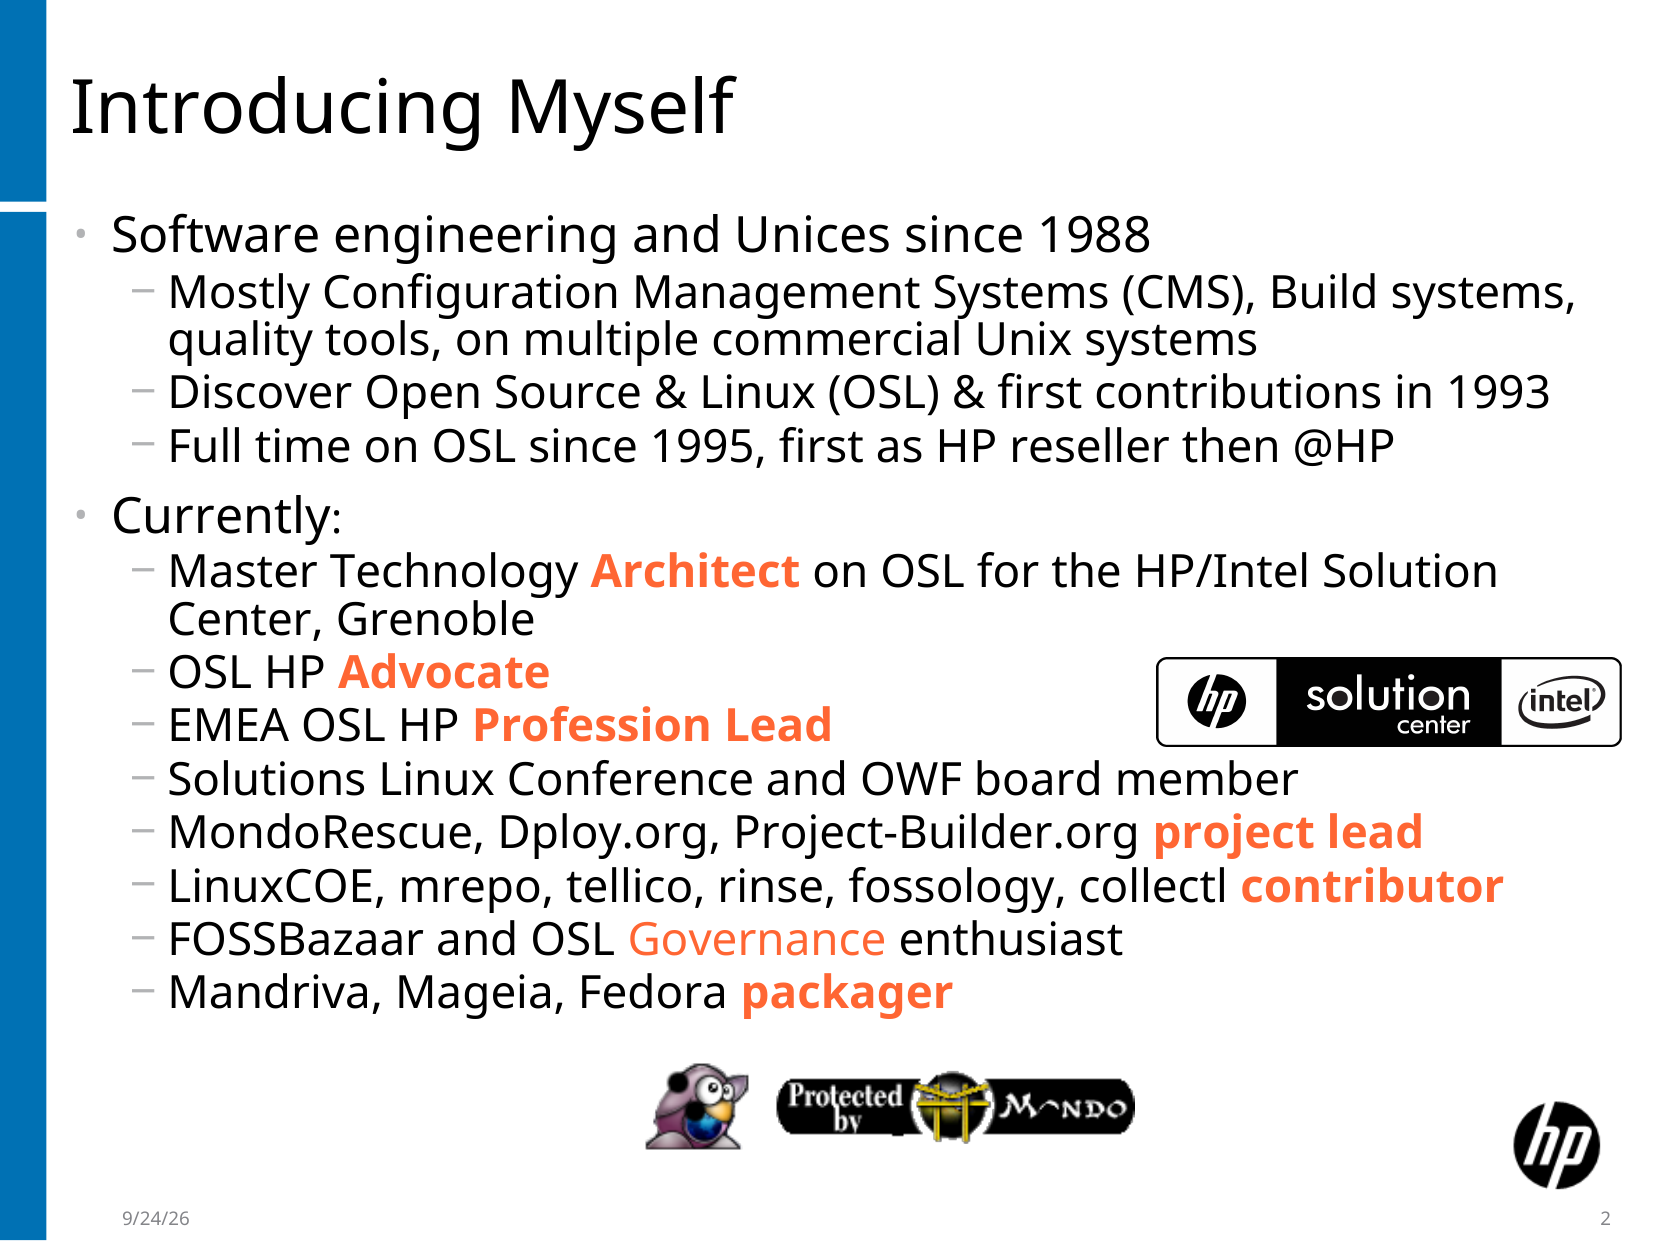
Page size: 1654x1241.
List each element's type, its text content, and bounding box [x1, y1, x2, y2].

title Introducing Myself [55, 64, 1430, 175]
picture [618, 1030, 1135, 1182]
list Software engineering and Unices since 1988 Mostly Configuration Management Systems (CMS), Build systems, quality tools, on multiple commercial Unix systems Discover Open Source & Linux (OSL) & first contributions in 1993 Full time on OSL since 1995, first as HP reseller then @HP Currently: Master Technology Architect on OSL for the HP/Intel Solution Center, Grenoble OSL HP Advocate EMEA OSL HP Profession Lead Solutions Linux Conference and OWF board member MondoRescue, Dploy.org, Project-Builder.org project lead LinuxCOE, mrepo, tellico, rinse, fossology, collectl contributor FOSSBazaar and OSL Governance enthusiast Mandriva, Mageia, Fedora packager [58, 204, 1642, 1229]
picture [1156, 657, 1622, 747]
